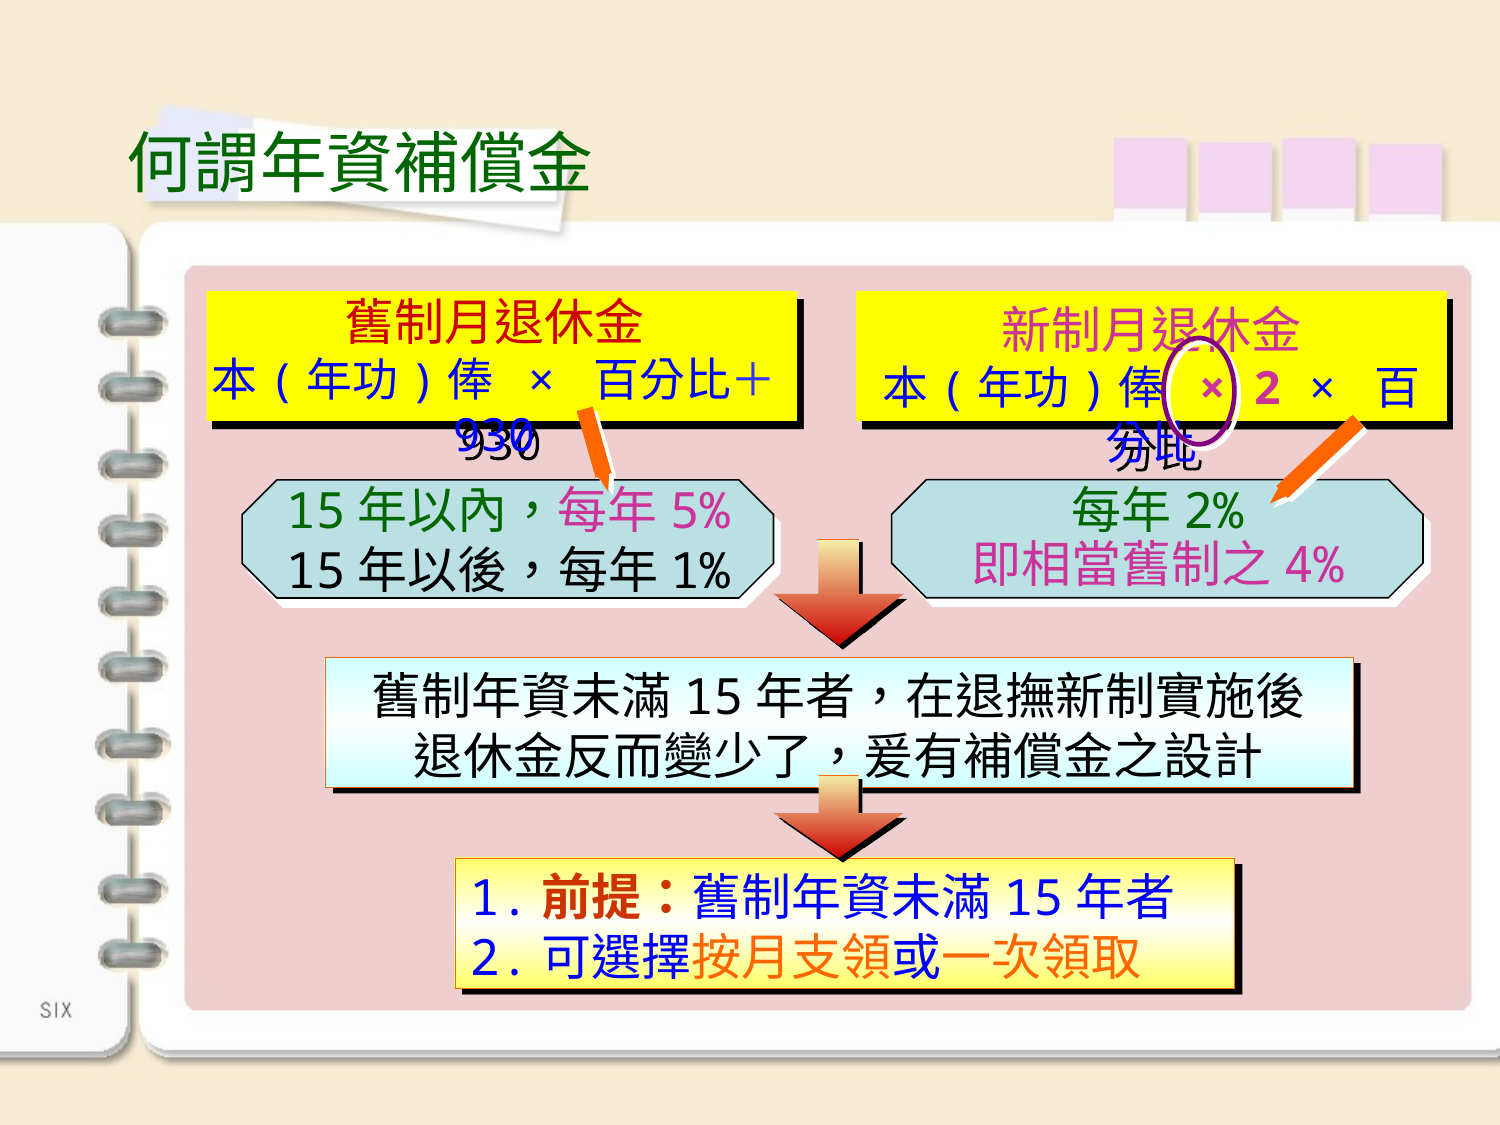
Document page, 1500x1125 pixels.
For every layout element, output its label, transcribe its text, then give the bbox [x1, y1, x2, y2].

text_box 新制月退休金 本(年功)俸 × 2 × 百分比 [1171, 345, 1232, 421]
text_box 舊制年資未滿15年者，在退撫新制實施後 退休金反而變少了，爰有補償金之設計 [325, 657, 1353, 787]
text_box [773, 538, 904, 646]
text_box 1.前提：舊制年資未滿15年者 2.可選擇按月支領或一次領取 [455, 858, 1234, 988]
title 舊制月退休金 本(年功)俸 × 百分比＋ 930 [206, 290, 797, 421]
text_box 15年以內，每年5% 15年以後，每年1% [242, 479, 774, 598]
text_box 何謂年資補償金 [88, 114, 632, 196]
text_box 新制月退休金 本(年功)俸 × 2 × 百分比 [856, 291, 1447, 421]
text_box [773, 774, 904, 858]
text_box 即相當舊制之4% [950, 538, 1365, 587]
text_box 每年2% [891, 479, 1423, 598]
